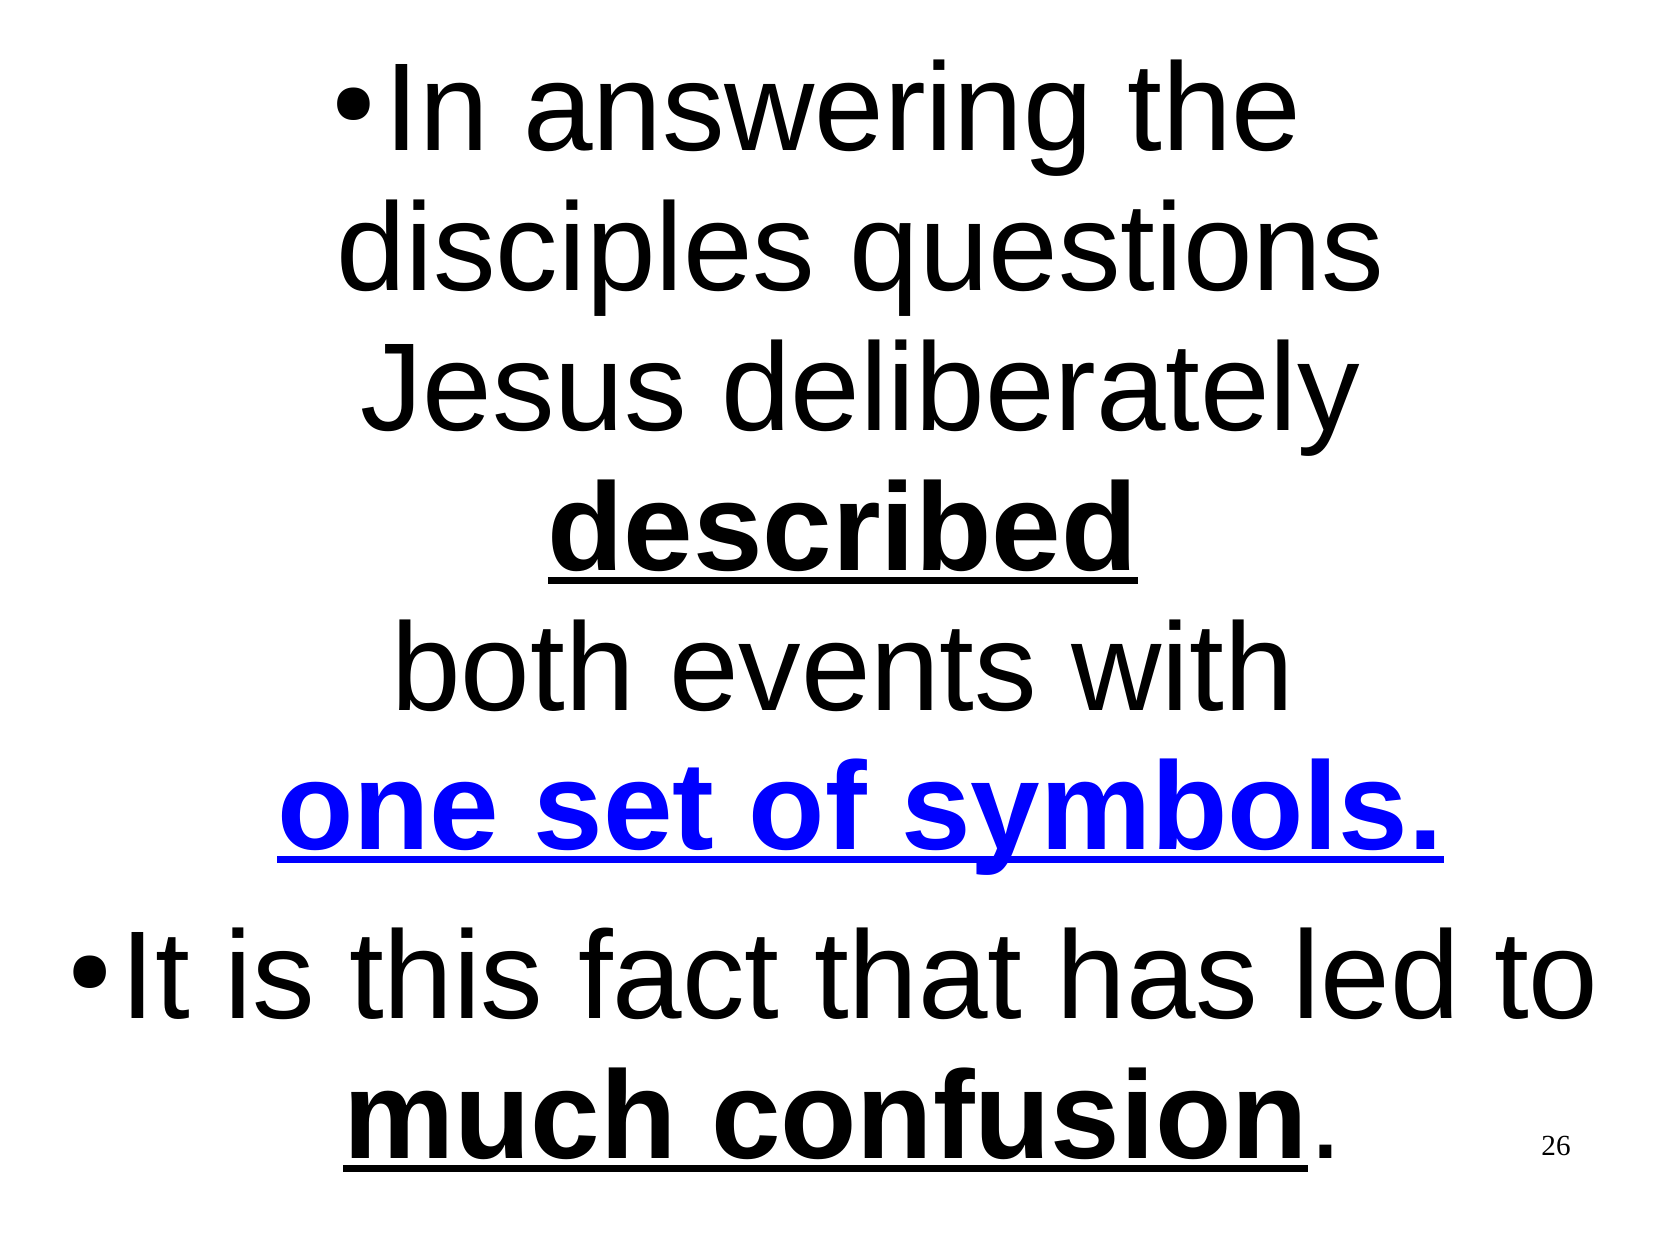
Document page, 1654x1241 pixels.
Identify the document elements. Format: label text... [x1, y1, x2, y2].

list In answering the disciples questions Jesus deliberately described both events with one set of symbols. It is this fact that has led to much confusion. [37, 37, 1613, 1201]
